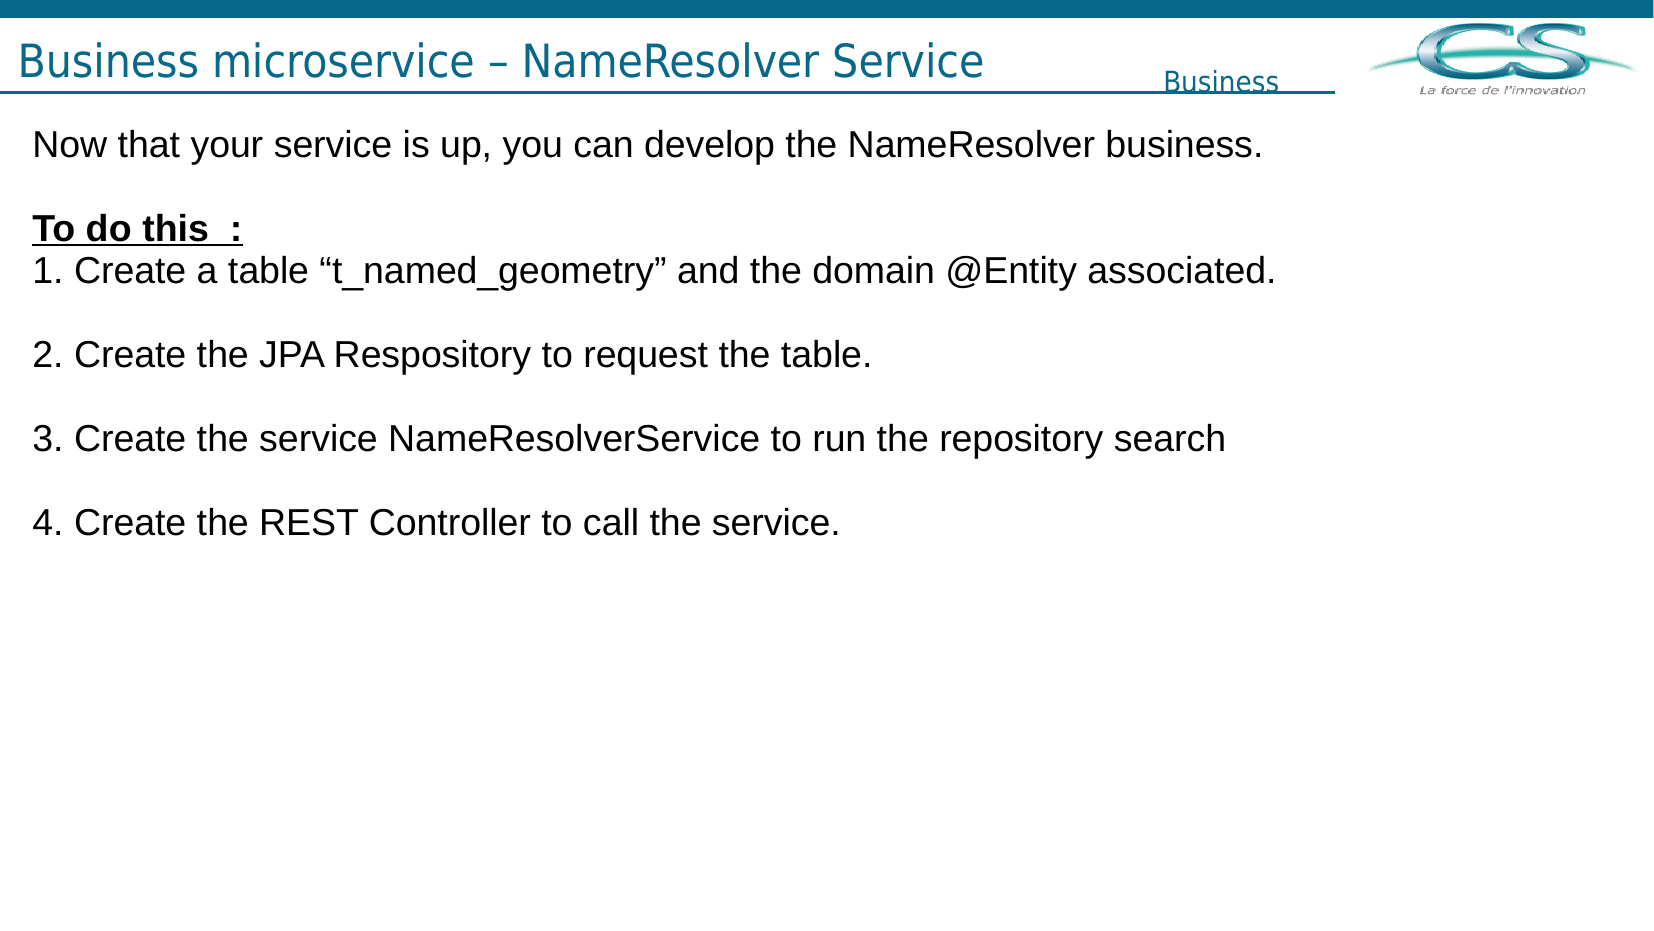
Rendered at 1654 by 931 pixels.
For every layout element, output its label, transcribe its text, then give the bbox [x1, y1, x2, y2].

text_box Now that your service is up, you can develop the NameResolver business. To do this : 1. Create a table “t_named_geometry” and the domain @Entity associated. 2. Create the JPA Respository to request the table. 3. Create the service NameResolverService to run the repository search 4. Create the REST Controller to call the service. [17, 116, 1589, 886]
picture [1368, 21, 1642, 96]
text_box Business [1151, 53, 1347, 116]
subtitle [17, 132, 1630, 913]
title Business microservice – NameResolver Service [17, 34, 1368, 88]
